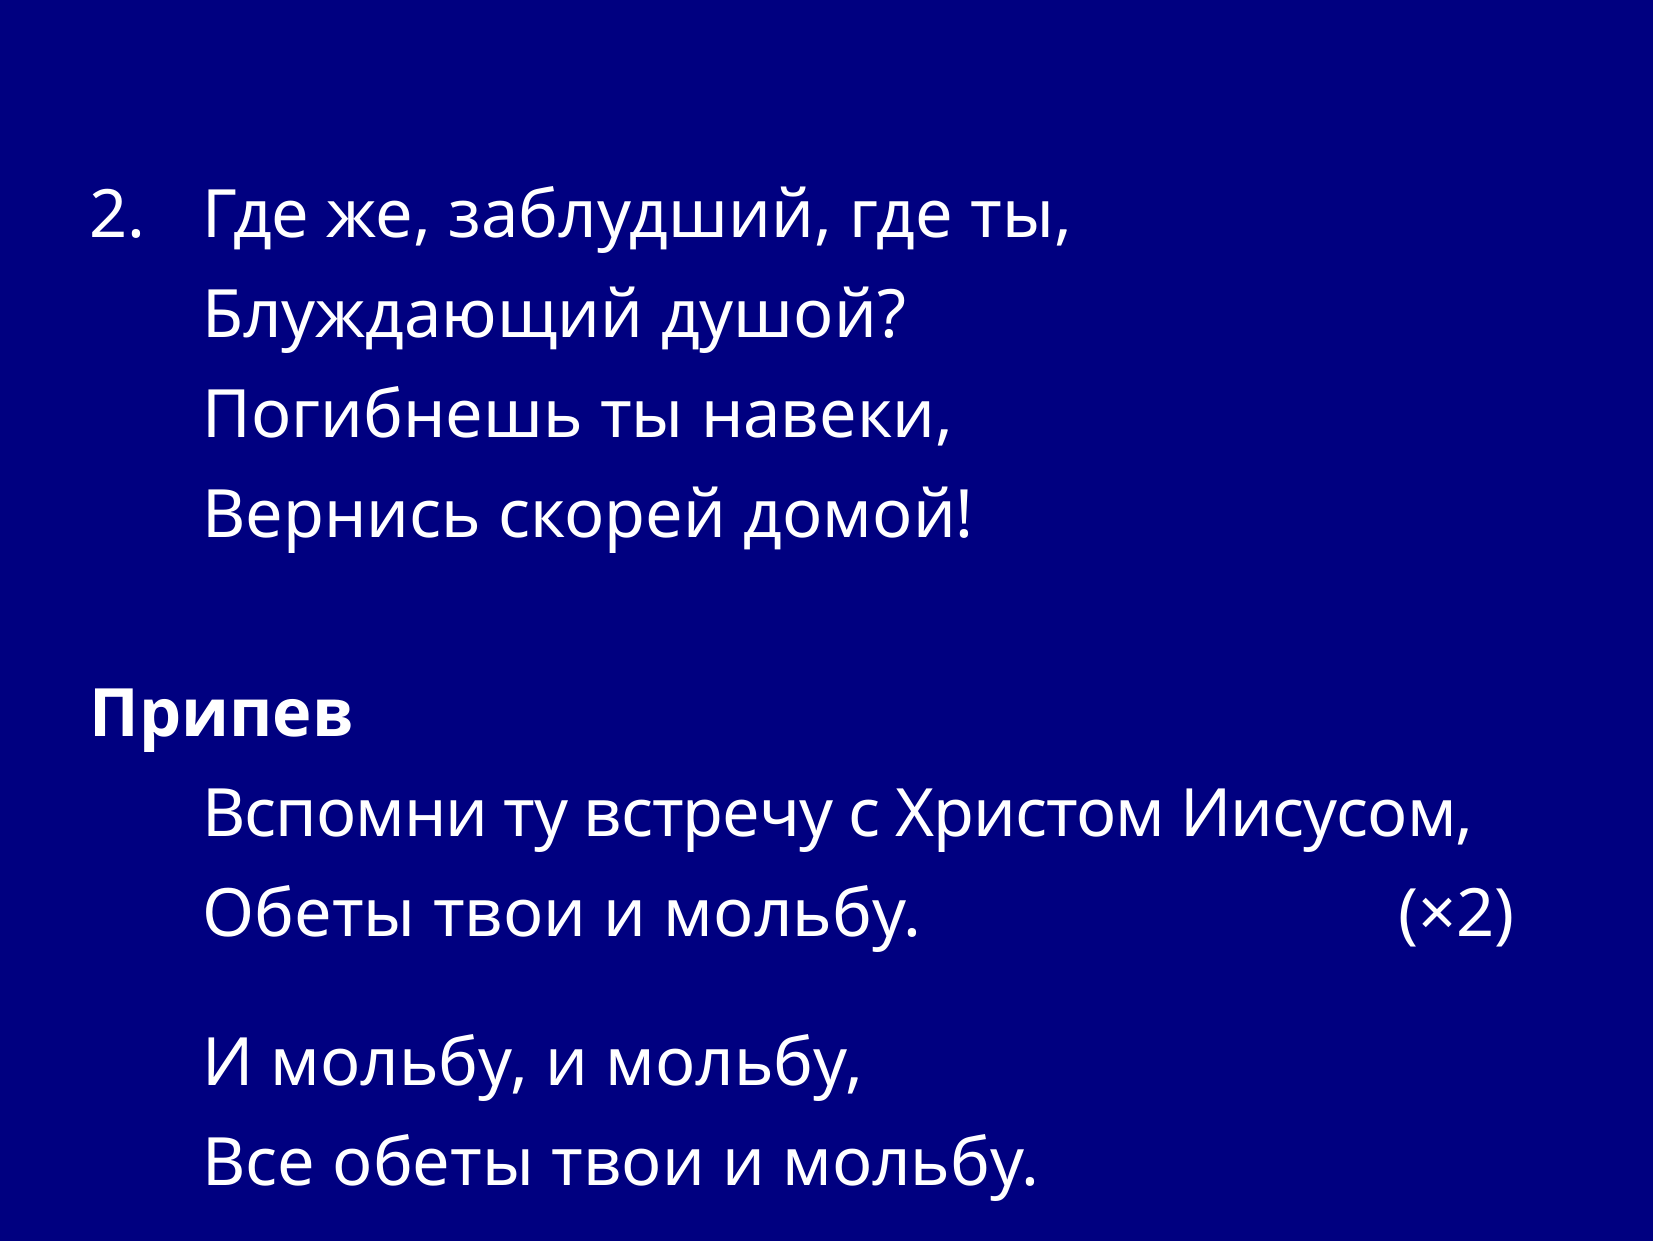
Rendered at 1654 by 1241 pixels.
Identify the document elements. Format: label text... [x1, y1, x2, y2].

text_box 2. Где же, заблудший, где ты, Блуждающий душой? Погибнешь ты навеки, Вернись скорей домой! Припев Вспомни ту встречу с Христом Иисусом, Обеты твои и мольбу. (×2) И мольбу, и мольбу, Все обеты твои и мольбу. [75, 150, 1653, 1163]
